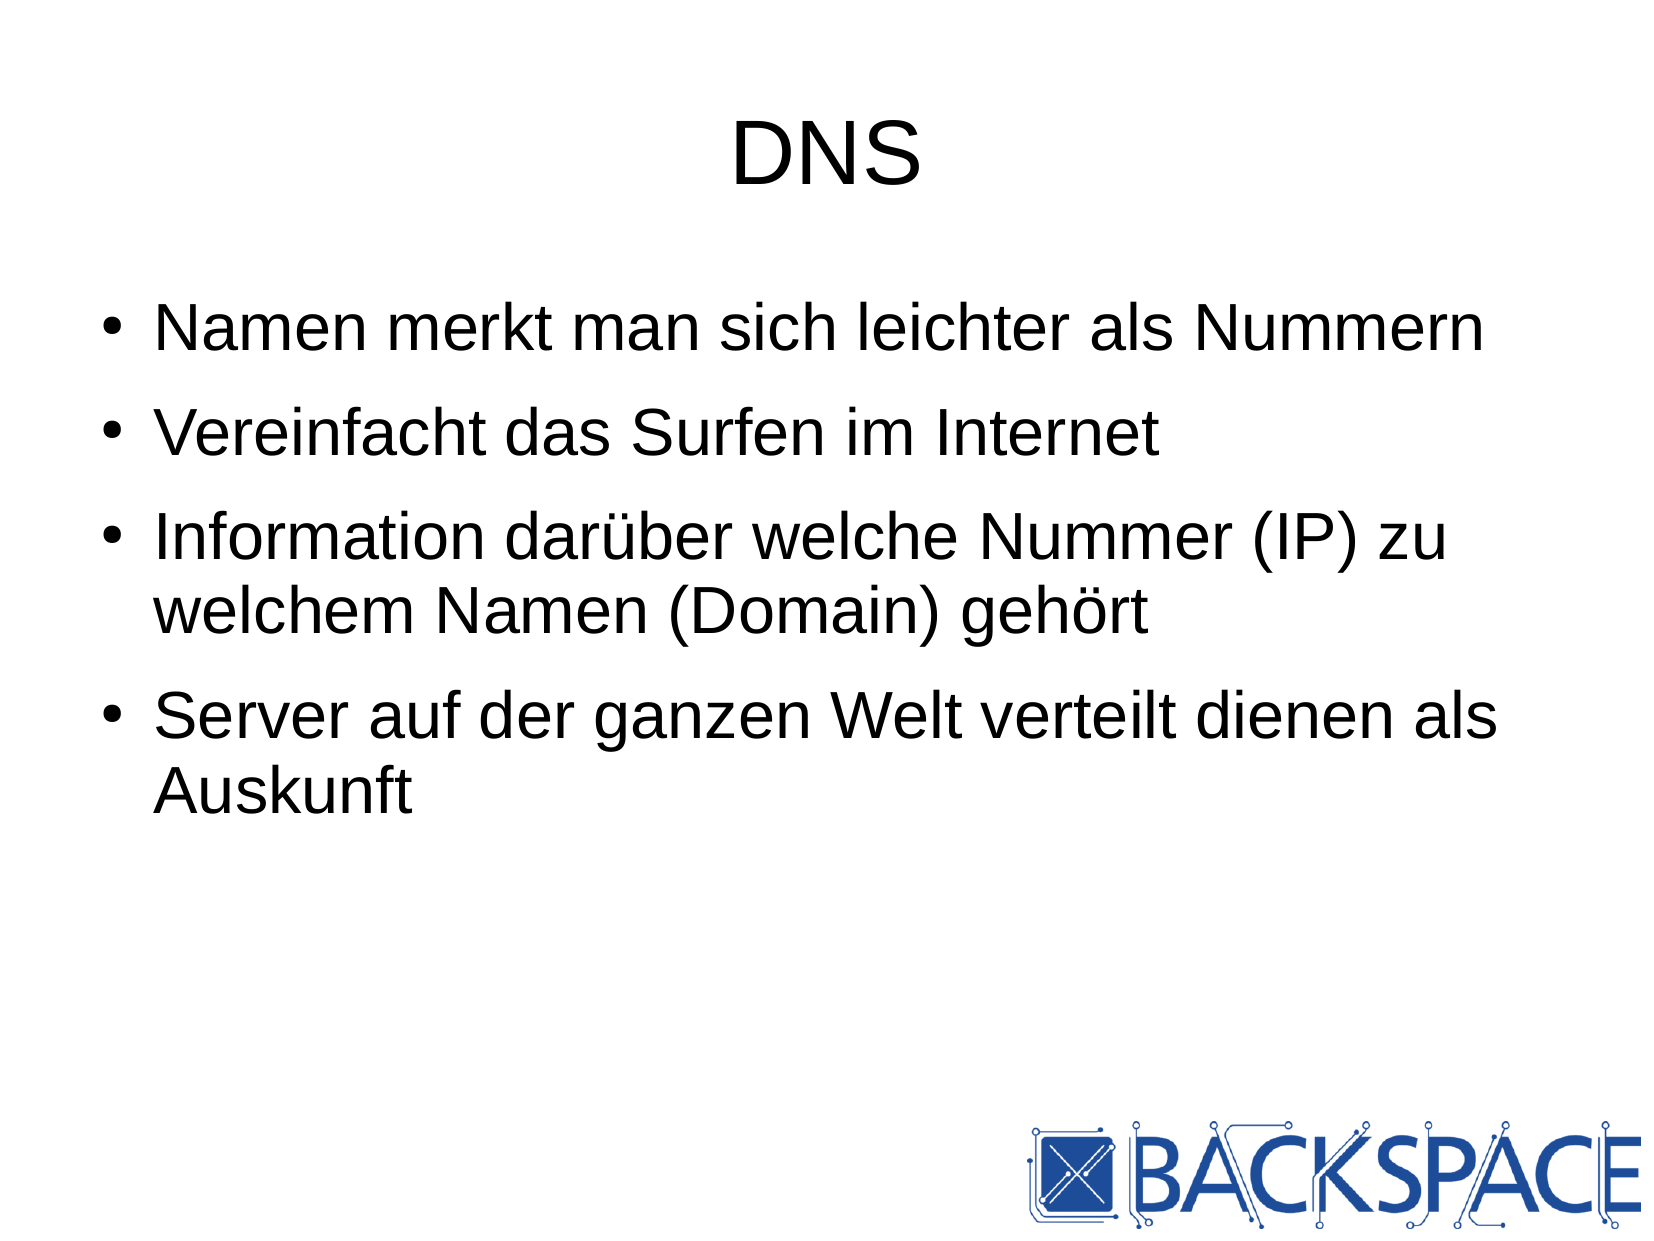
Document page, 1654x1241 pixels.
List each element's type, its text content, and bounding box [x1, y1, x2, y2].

title DNS [82, 49, 1571, 257]
list Namen merkt man sich leichter als Nummern Vereinfacht das Surfen im Internet Information darüber welche Nummer (IP) zu welchem Namen (Domain) gehört Server auf der ganzen Welt verteilt dienen als Auskunft [82, 290, 1538, 1010]
picture [1027, 1121, 1641, 1229]
